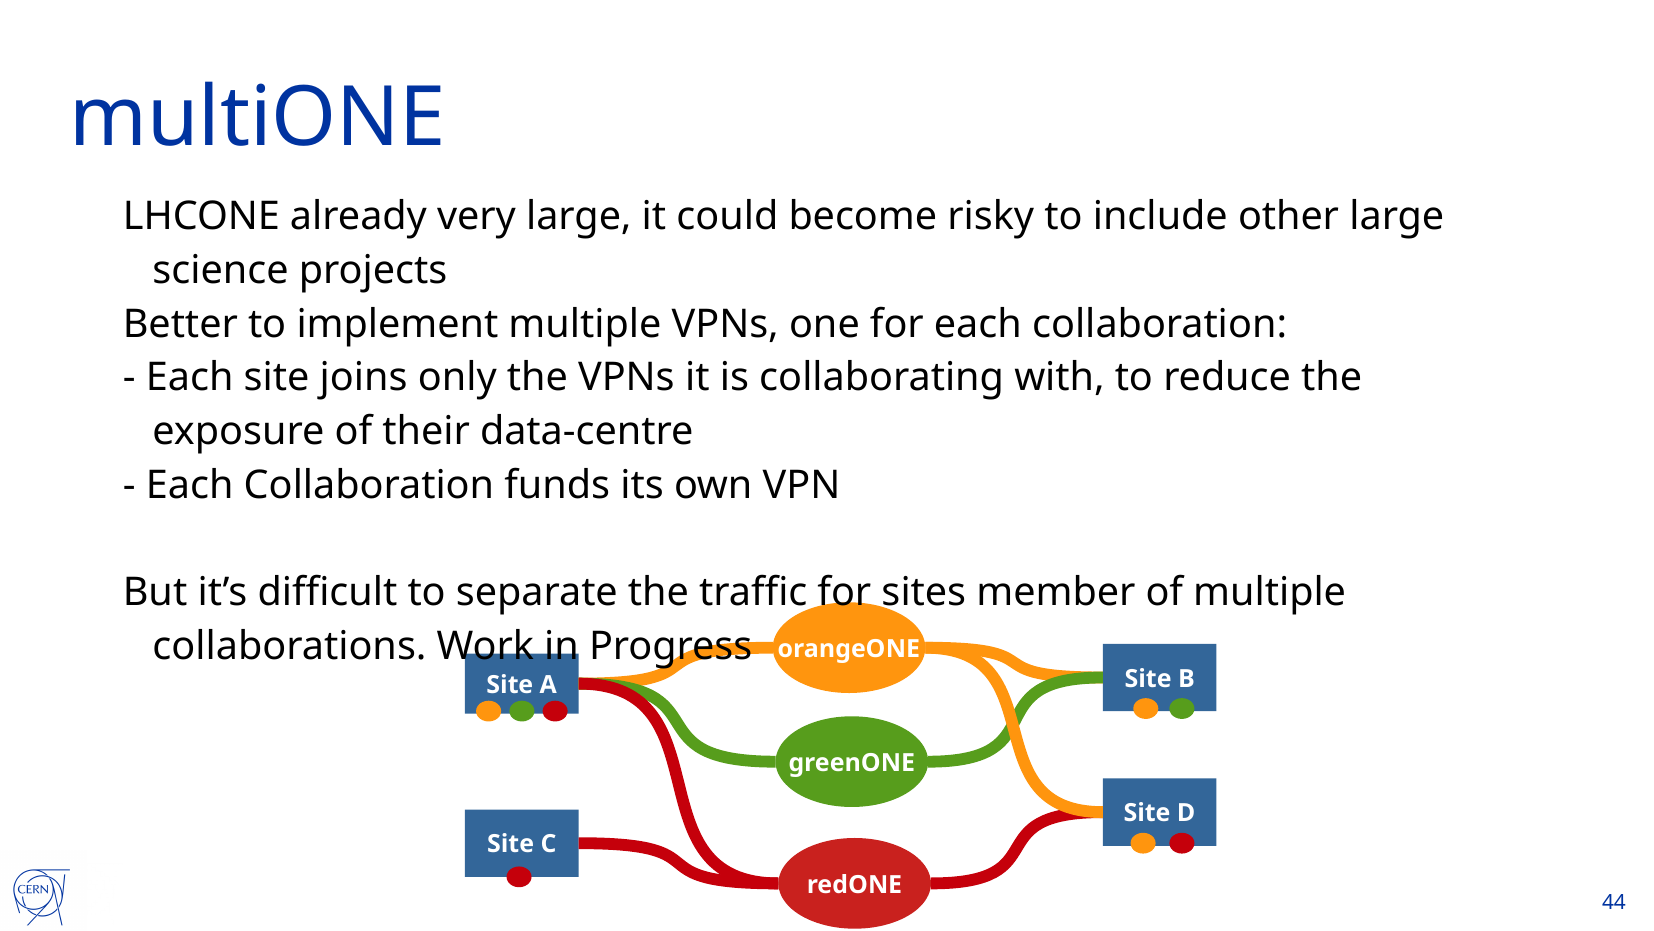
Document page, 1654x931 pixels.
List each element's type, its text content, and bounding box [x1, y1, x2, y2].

text_box greenONE [775, 716, 929, 807]
text_box Site C [464, 809, 579, 877]
text_box redONE [778, 837, 931, 929]
text_box Site D [1102, 789, 1217, 846]
text_box LHCONE already very large, it could become risky to include other large science projects Better to implement multiple VPNs, one for each collaboration: - Each site joins only the VPNs it is collaborating with, to reduce the exposure of their data-centre - Each Collaboration funds its own VPN But it’s difficult to separate the traffic for sites member of multiple collaborations. Work in Progress [108, 180, 1560, 789]
text_box [476, 700, 502, 722]
text_box [509, 700, 535, 722]
text_box [1133, 698, 1159, 719]
text_box [1130, 832, 1156, 854]
title multiONE [69, 56, 1654, 237]
picture [0, 850, 127, 931]
text_box [1169, 698, 1195, 719]
text_box [506, 866, 532, 888]
text_box [1169, 832, 1195, 854]
text_box [542, 700, 568, 722]
